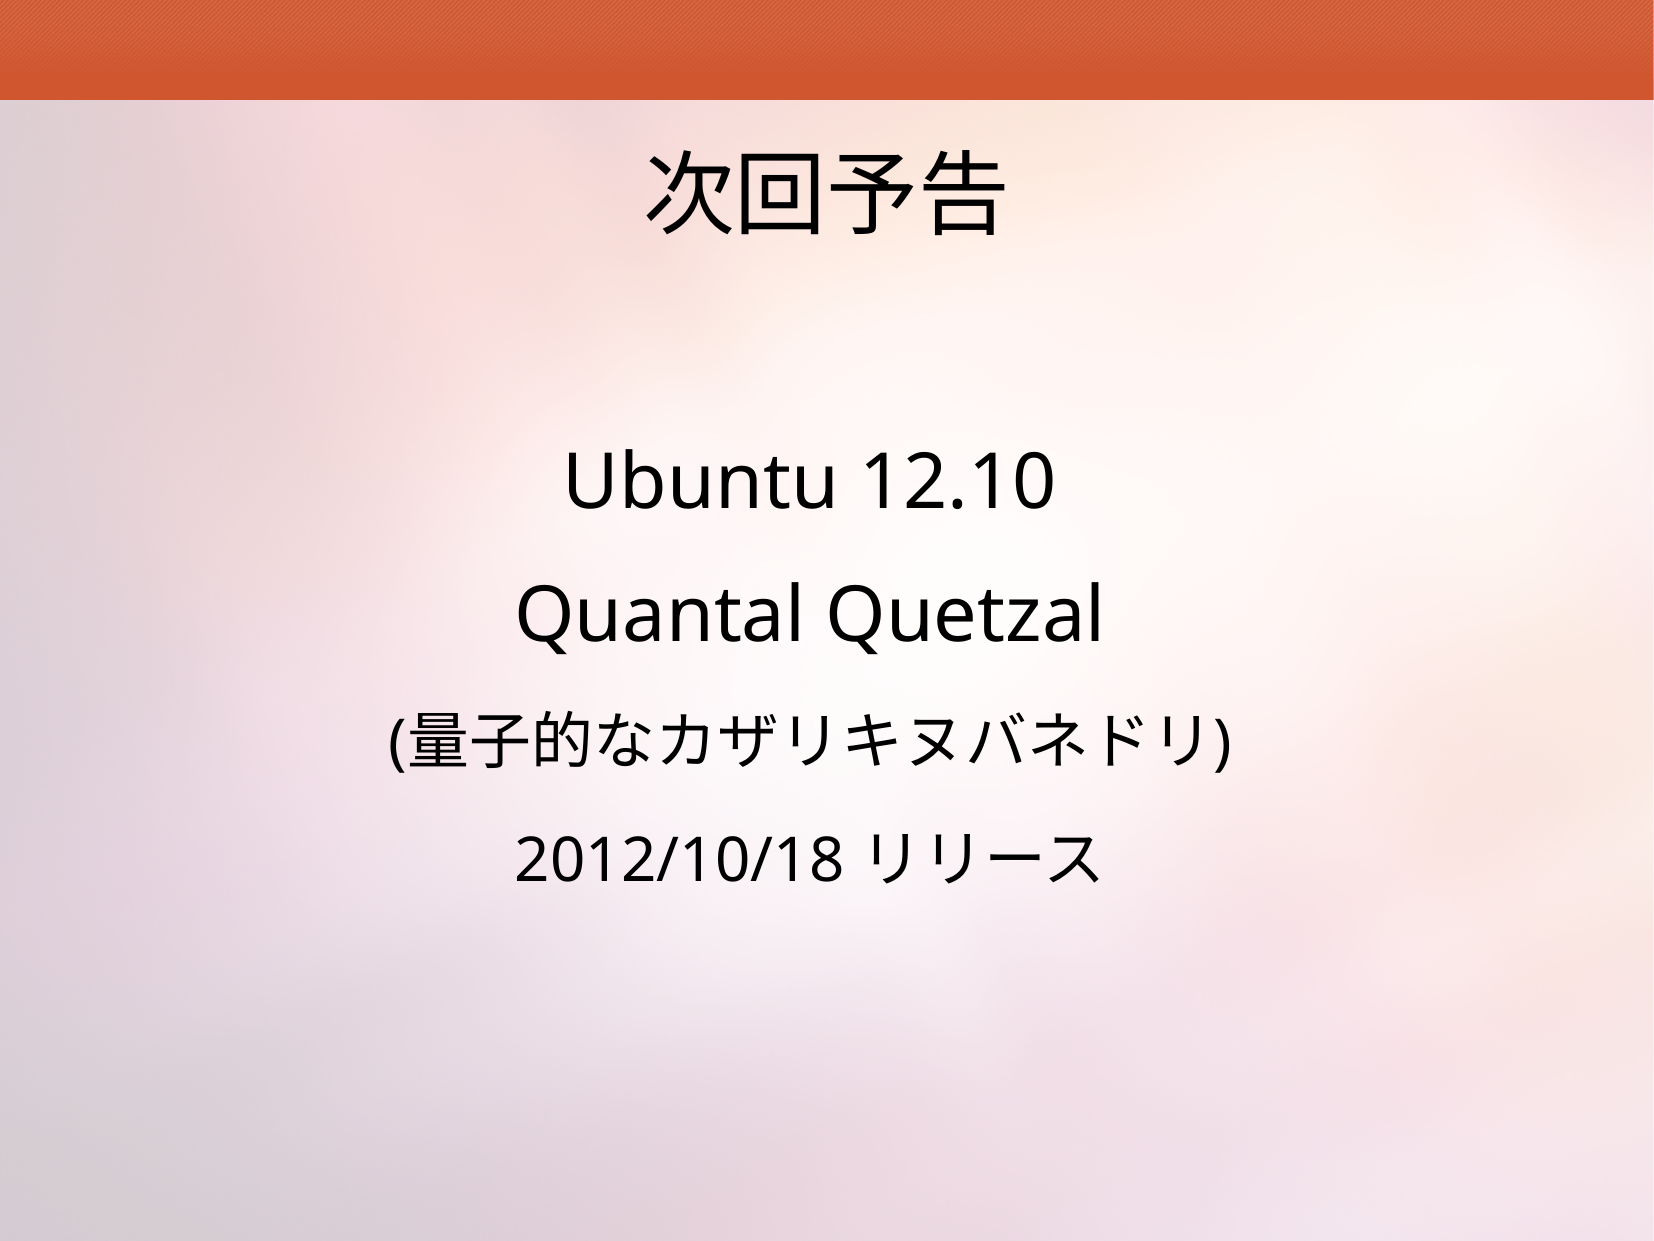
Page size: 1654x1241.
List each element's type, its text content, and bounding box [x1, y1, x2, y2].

picture [0, 0, 1654, 1241]
list Ubuntu 12.10 Quantal Quetzal (量子的なカザリキヌバネドリ) 2012/10/18 リリース [82, 426, 1538, 904]
title 次回予告 [82, 118, 1571, 257]
